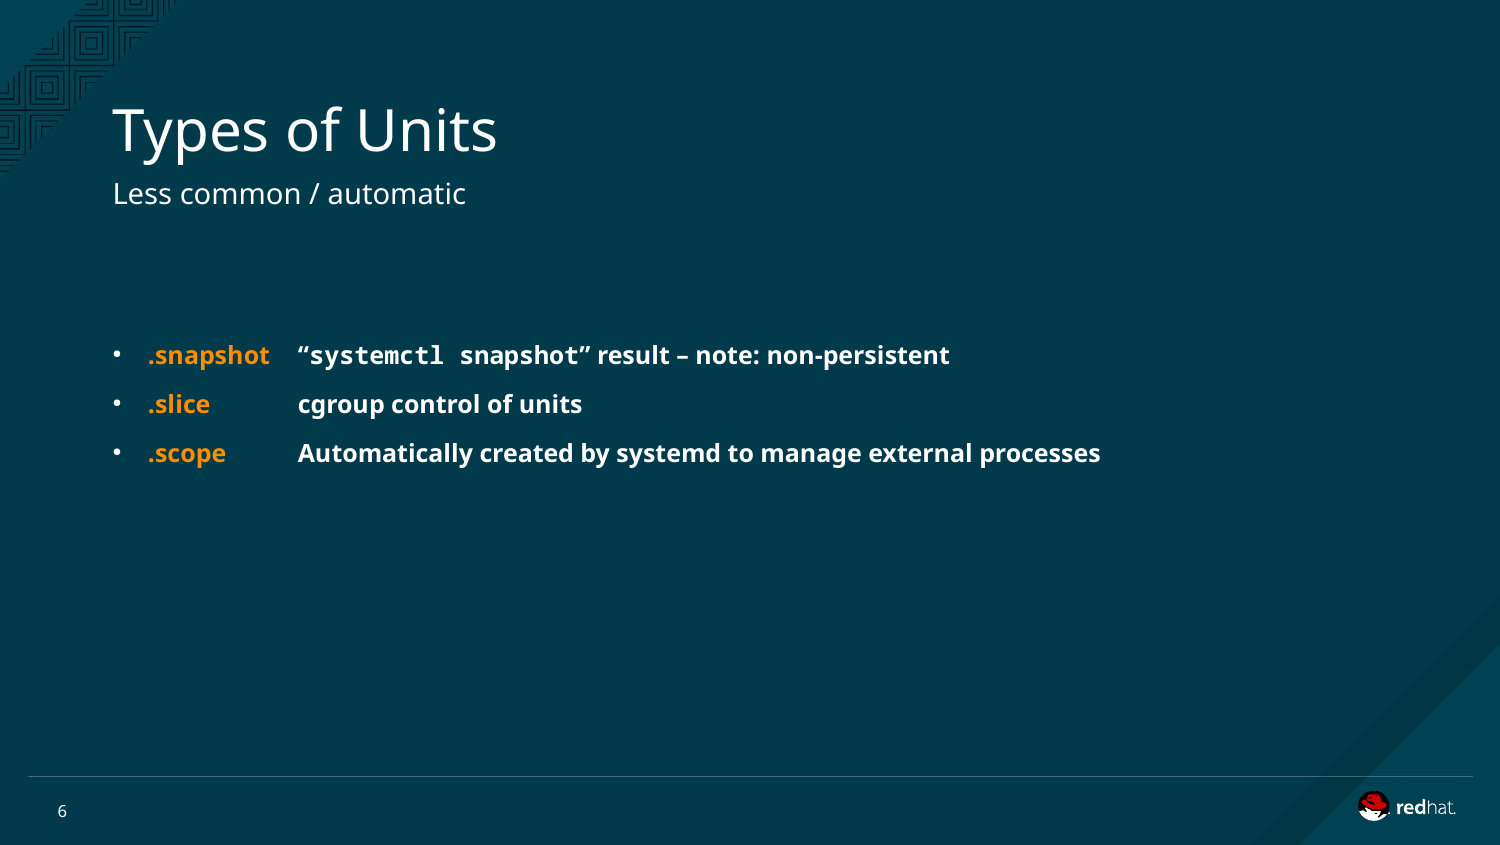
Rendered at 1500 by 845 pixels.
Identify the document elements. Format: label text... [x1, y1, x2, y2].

title Types of Units [112, 0, 1388, 169]
picture [99, 38, 103, 49]
subtitle Less common / automatic [112, 173, 1388, 237]
text_box .snapshot “systemctl snapshot” result – note: non-persistent .slice cgroup control of units .scope Automatically created by systemd to manage external processes [112, 337, 1058, 515]
